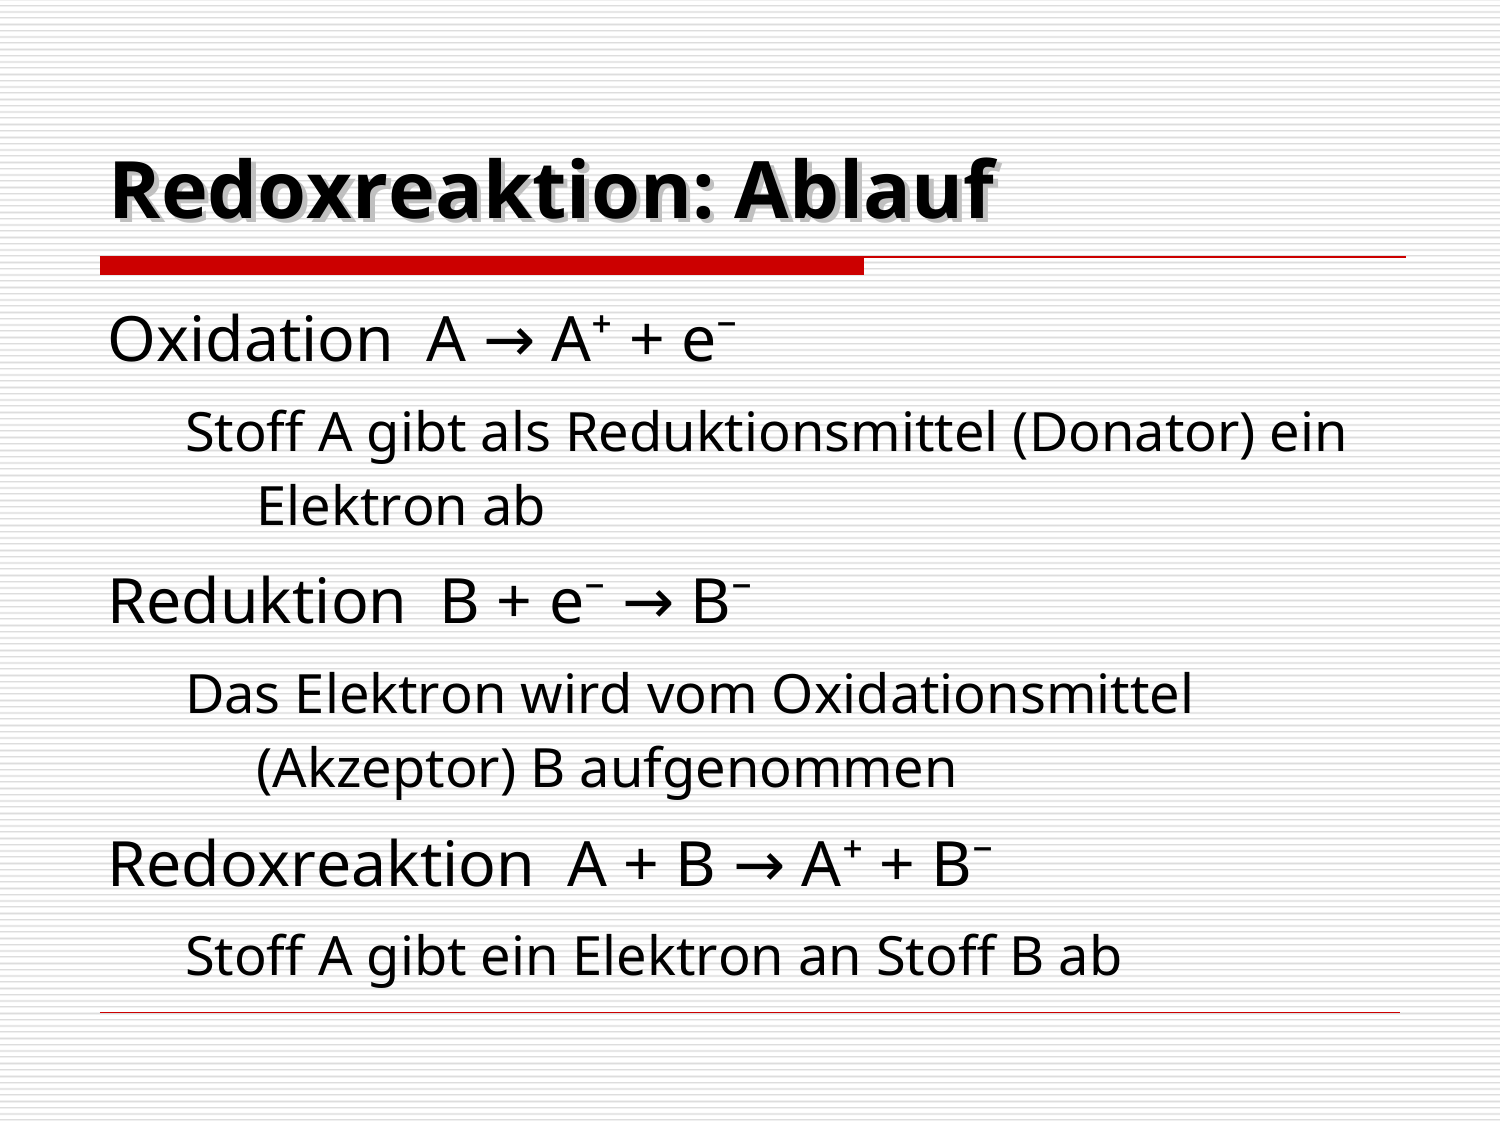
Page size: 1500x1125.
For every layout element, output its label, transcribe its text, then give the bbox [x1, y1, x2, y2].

title Redoxreaktion: Ablauf [94, 49, 1407, 250]
picture [0, 0, 1500, 1125]
list Oxidation A → A⁺ + e⁻ Stoff A gibt als Reduktionsmittel (Donator) ein Elektron ab Reduktion B + e⁻ → B⁻ Das Elektron wird vom Oxidationsmittel (Akzeptor) B aufgenommen Redoxreaktion A + B → A⁺ + B⁻ Stoff A gibt ein Elektron an Stoff B ab [92, 287, 1406, 988]
